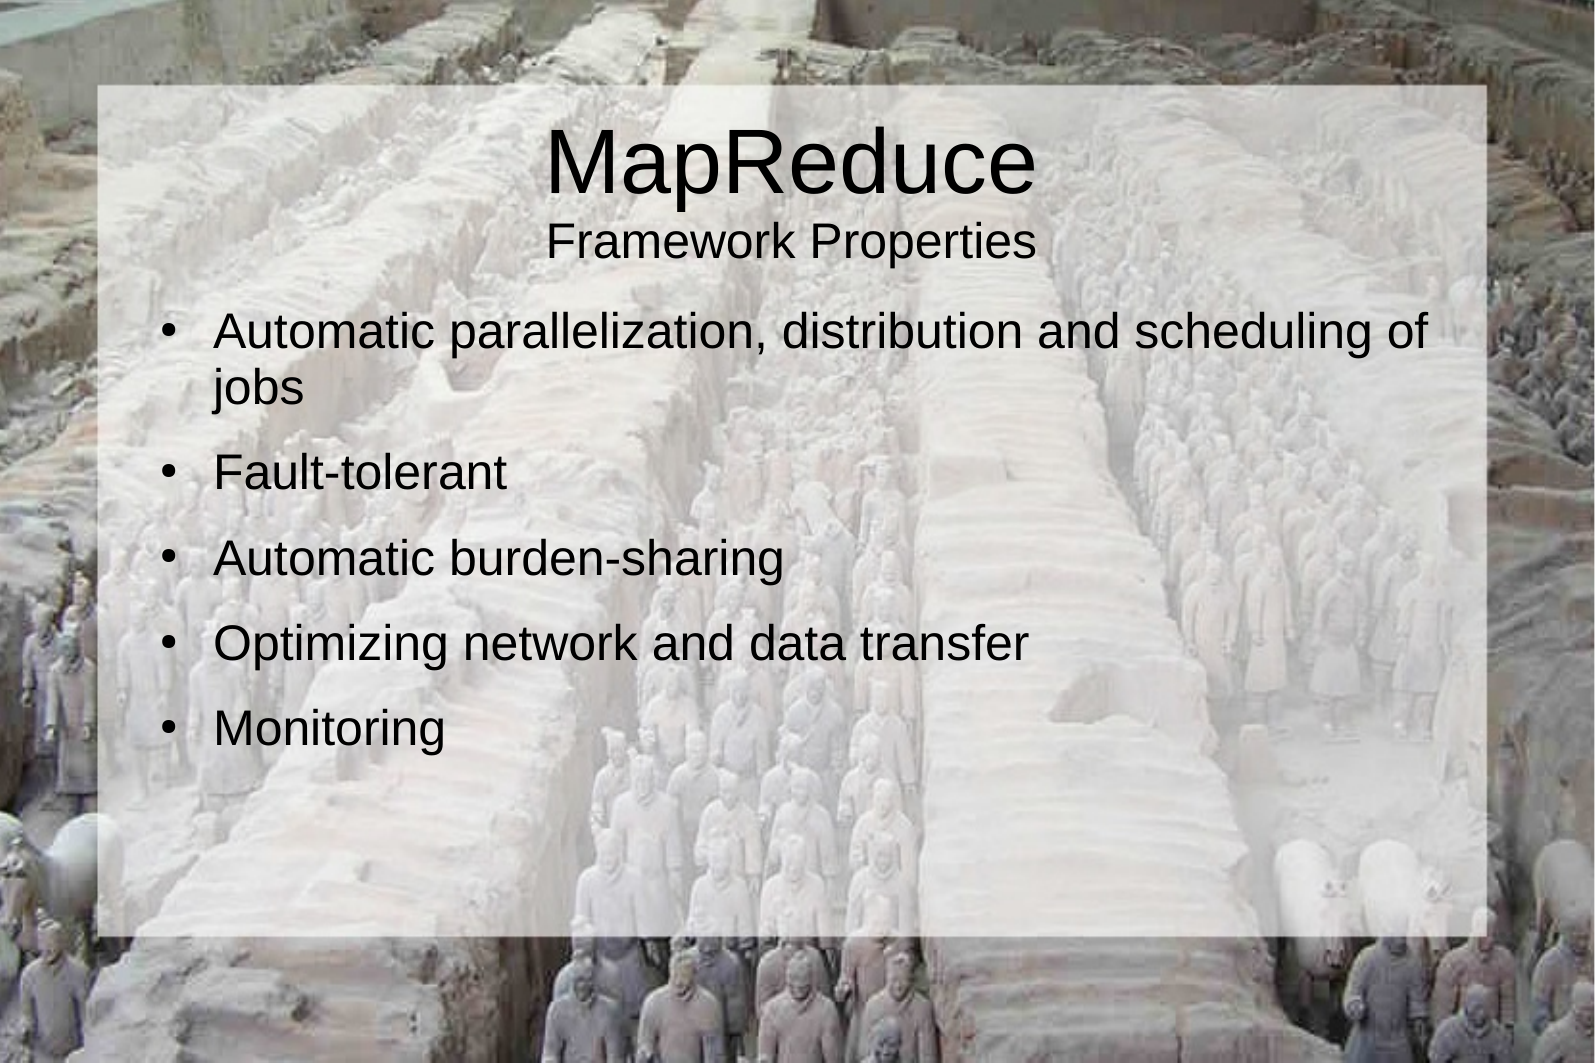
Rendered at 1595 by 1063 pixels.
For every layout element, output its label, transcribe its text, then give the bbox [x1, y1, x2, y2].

list Automatic parallelization, distribution and scheduling of jobs Fault-tolerant Automatic burden-sharing Optimizing network and data transfer Monitoring [142, 303, 1453, 897]
title MapReduce Framework Properties [130, 108, 1453, 272]
picture [0, 0, 1595, 1063]
